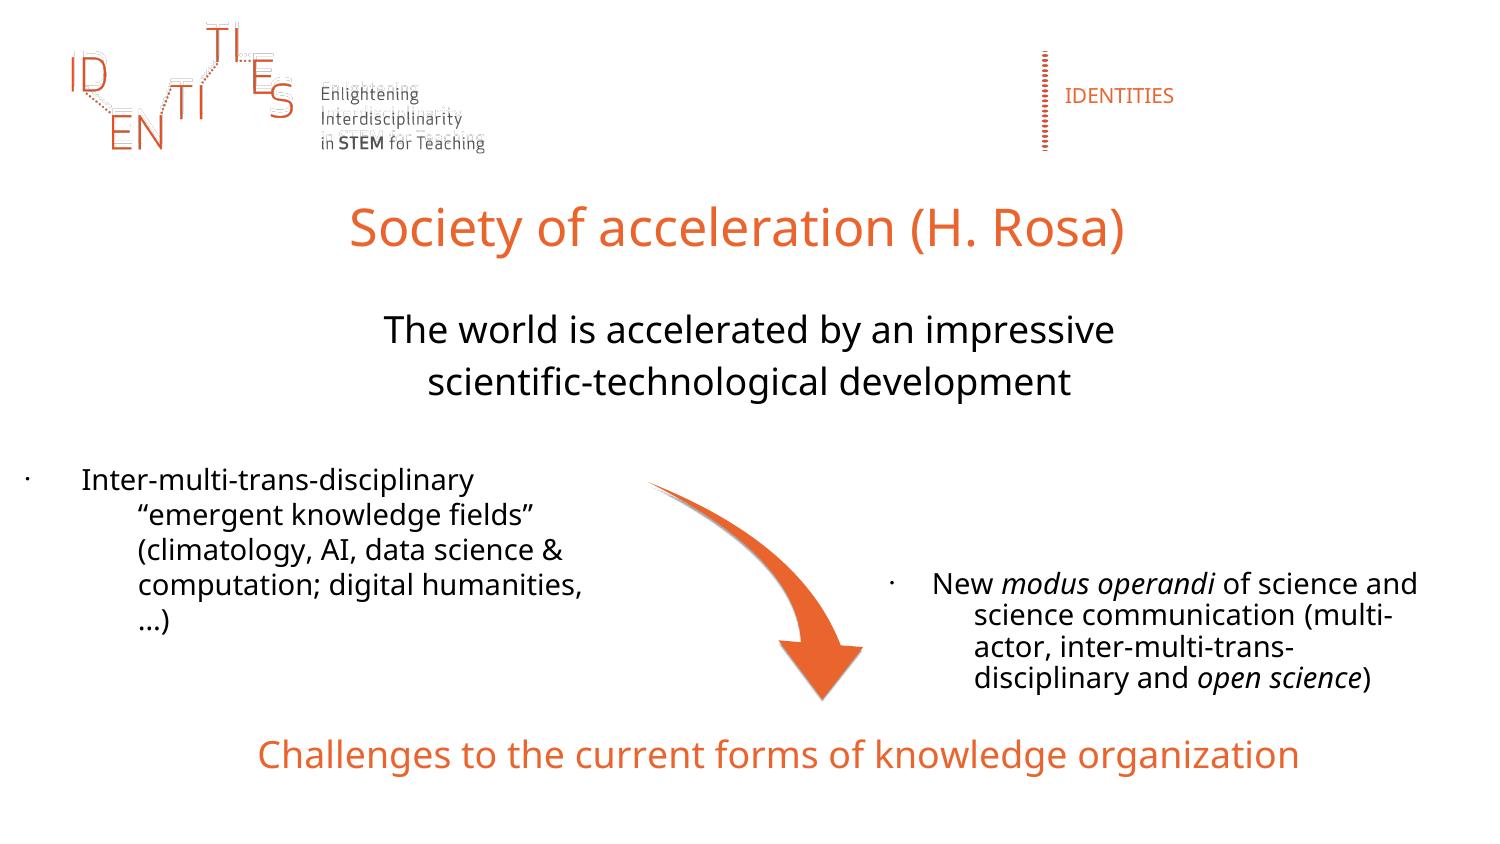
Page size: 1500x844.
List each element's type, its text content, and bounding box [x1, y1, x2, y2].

text_box Inter-multi-trans-disciplinary “emergent knowledge fields” (climatology, AI, data science & computation; digital humanities, …) [10, 454, 626, 611]
text_box The world is accelerated by an impressive scientific-technological development [87, 298, 1412, 431]
picture [1042, 51, 1051, 151]
text_box New modus operandi of science and science communication (multi-actor, inter-multi-trans-disciplinary and open science) [886, 540, 1434, 724]
picture [71, 18, 485, 157]
text_box Challenges to the current forms of knowledge organization [237, 723, 1322, 785]
text_box Society of acceleration (H. Rosa) [99, 176, 1375, 275]
text_box IDENTITIES [1050, 75, 1472, 142]
text_box [648, 482, 864, 700]
